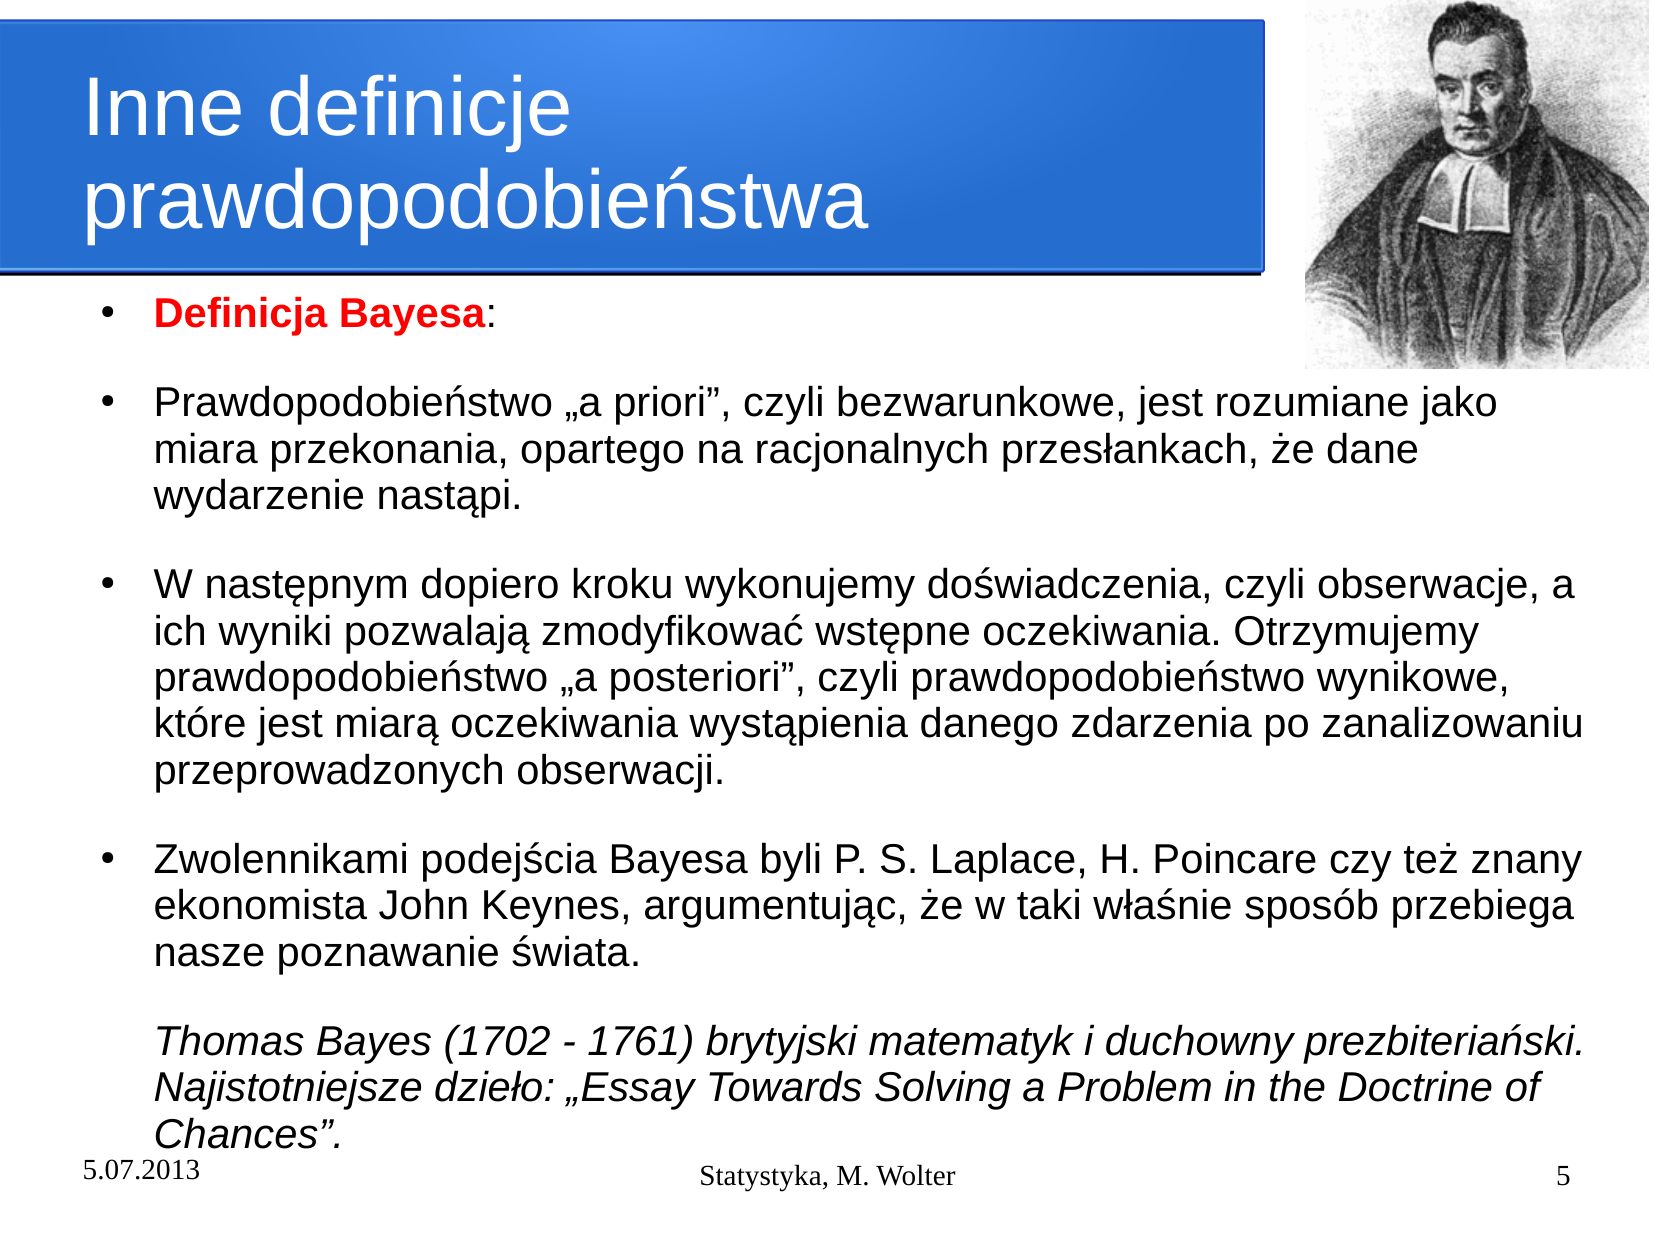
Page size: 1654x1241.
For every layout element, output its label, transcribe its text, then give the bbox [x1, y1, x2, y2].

list Definicja Bayesa: Prawdopodobieństwo „a priori”, czyli bezwarunkowe, jest rozumiane jako miara przekonania, opartego na racjonalnych przesłankach, że dane wydarzenie nastąpi. W następnym dopiero kroku wykonujemy doświadczenia, czyli obserwacje, a ich wyniki pozwalają zmodyfikować wstępne oczekiwania. Otrzymujemy prawdopodobieństwo „a posteriori”, czyli prawdopodobieństwo wynikowe, które jest miarą oczekiwania wystąpienia danego zdarzenia po zanalizowaniu przeprowadzonych obserwacji. Zwolennikami podejścia Bayesa byli P. S. Laplace, H. Poincare czy też znany ekonomista John Keynes, argumentując, że w taki właśnie sposób przebiega nasze poznawanie świata. Thomas Bayes (1702 - 1761) brytyjski matematyk i duchowny prezbiteriański. Najistotniejsze dzieło: „Essay Towards Solving a Problem in the Doctrine of Chances”. [82, 290, 1591, 1141]
title Inne definicje prawdopodobieństwa [82, 49, 1250, 257]
picture [1305, 0, 1649, 369]
